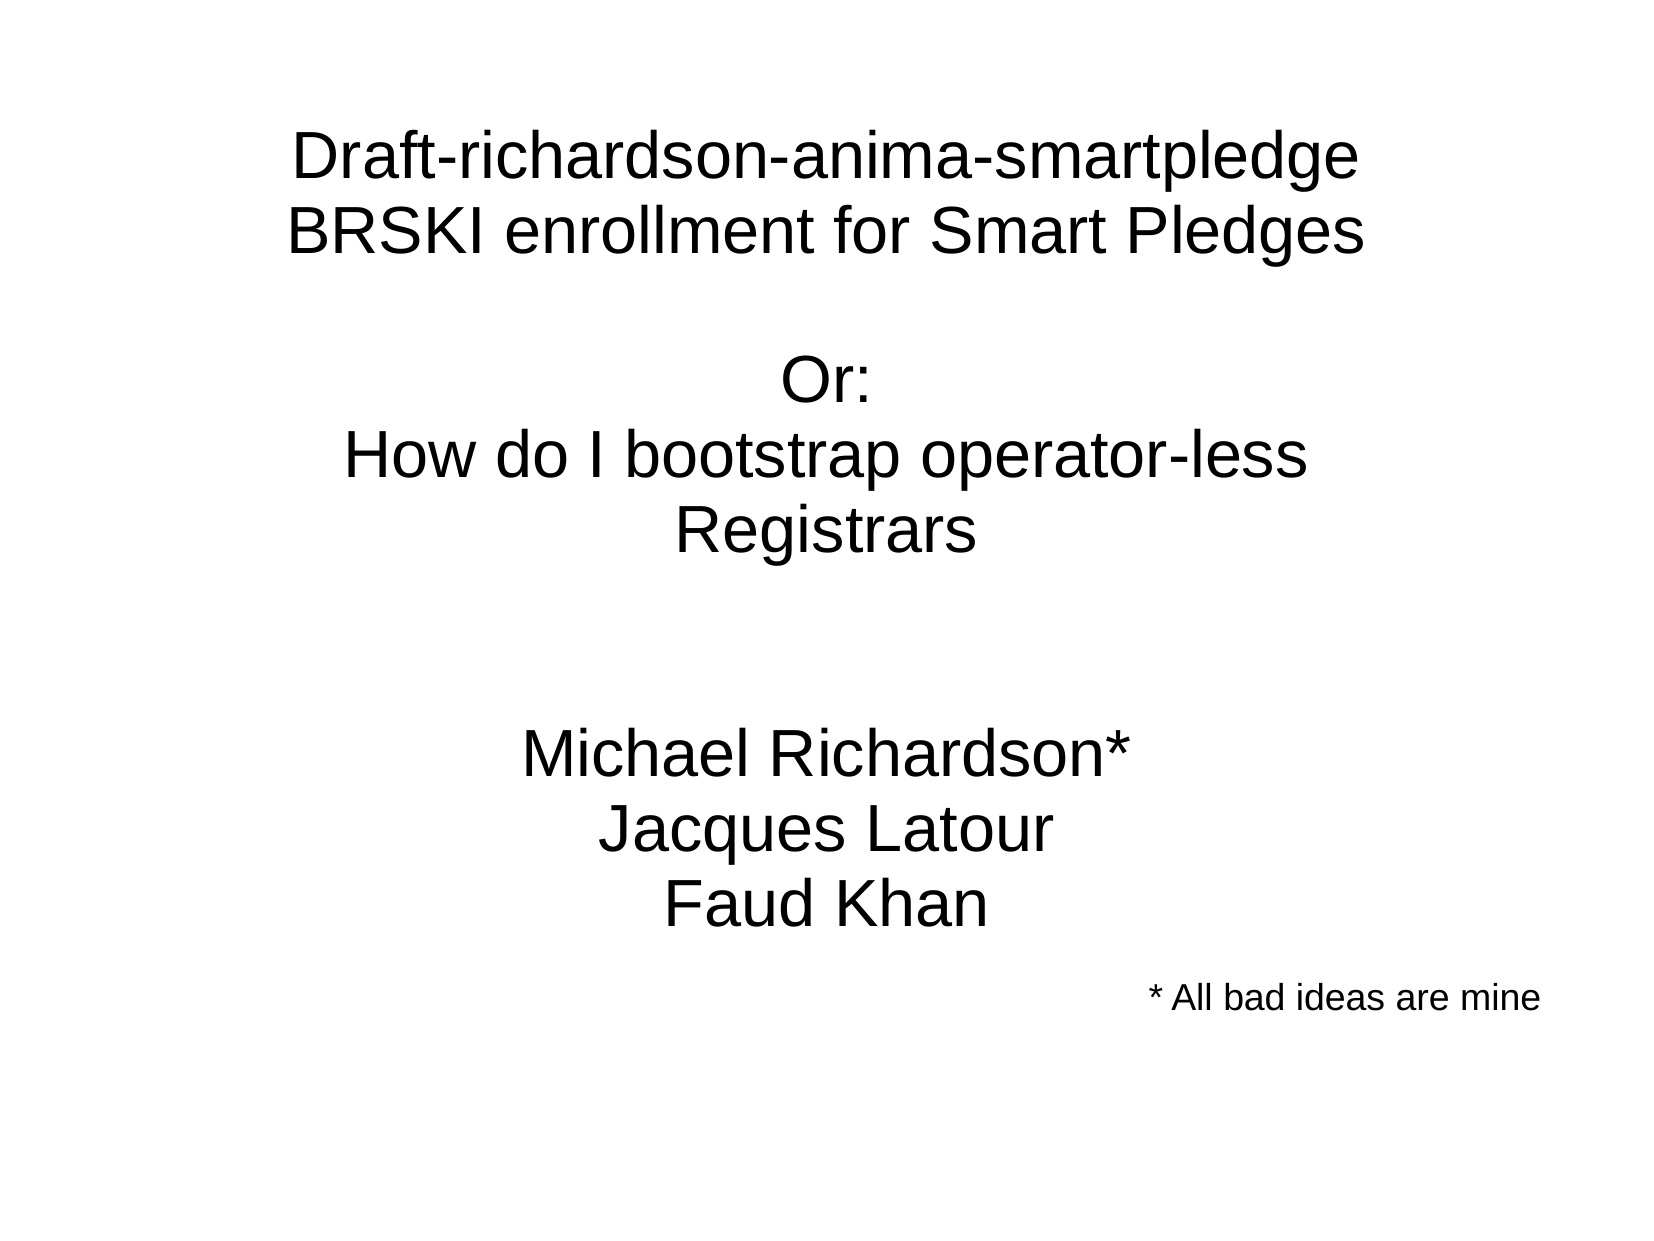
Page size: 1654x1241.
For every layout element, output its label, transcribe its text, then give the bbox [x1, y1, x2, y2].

subtitle Draft-richardson-anima-smartpledge BRSKI enrollment for Smart Pledges Or: How do I bootstrap operator-less Registrars Michael Richardson* Jacques Latour Faud Khan [82, 49, 1571, 1010]
text_box * All bad ideas are mine [1133, 968, 1557, 1026]
